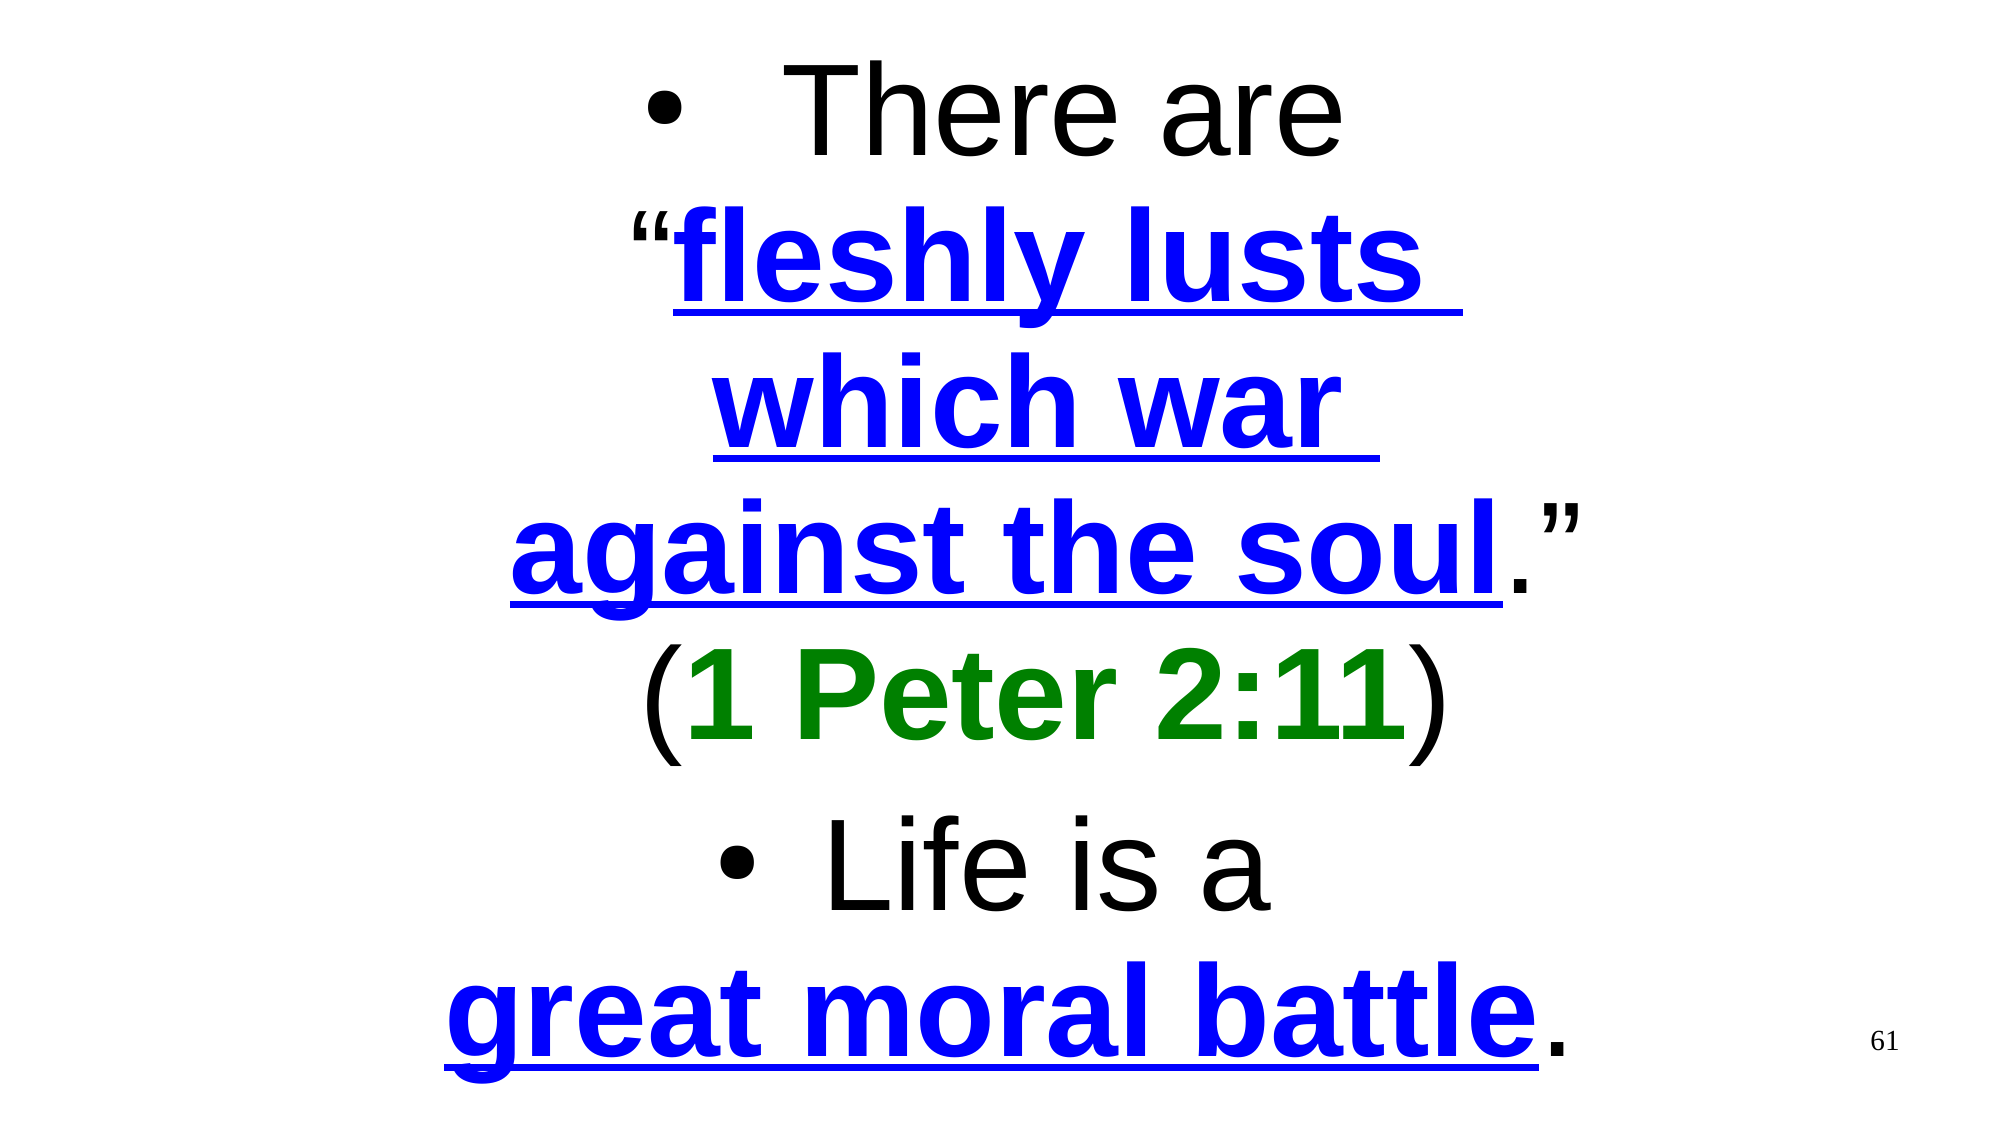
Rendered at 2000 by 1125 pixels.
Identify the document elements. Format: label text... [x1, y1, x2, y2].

list There are “fleshly lusts which war against the soul.” (1 Peter 2:11) Life is a great moral battle. [37, 37, 1988, 1088]
